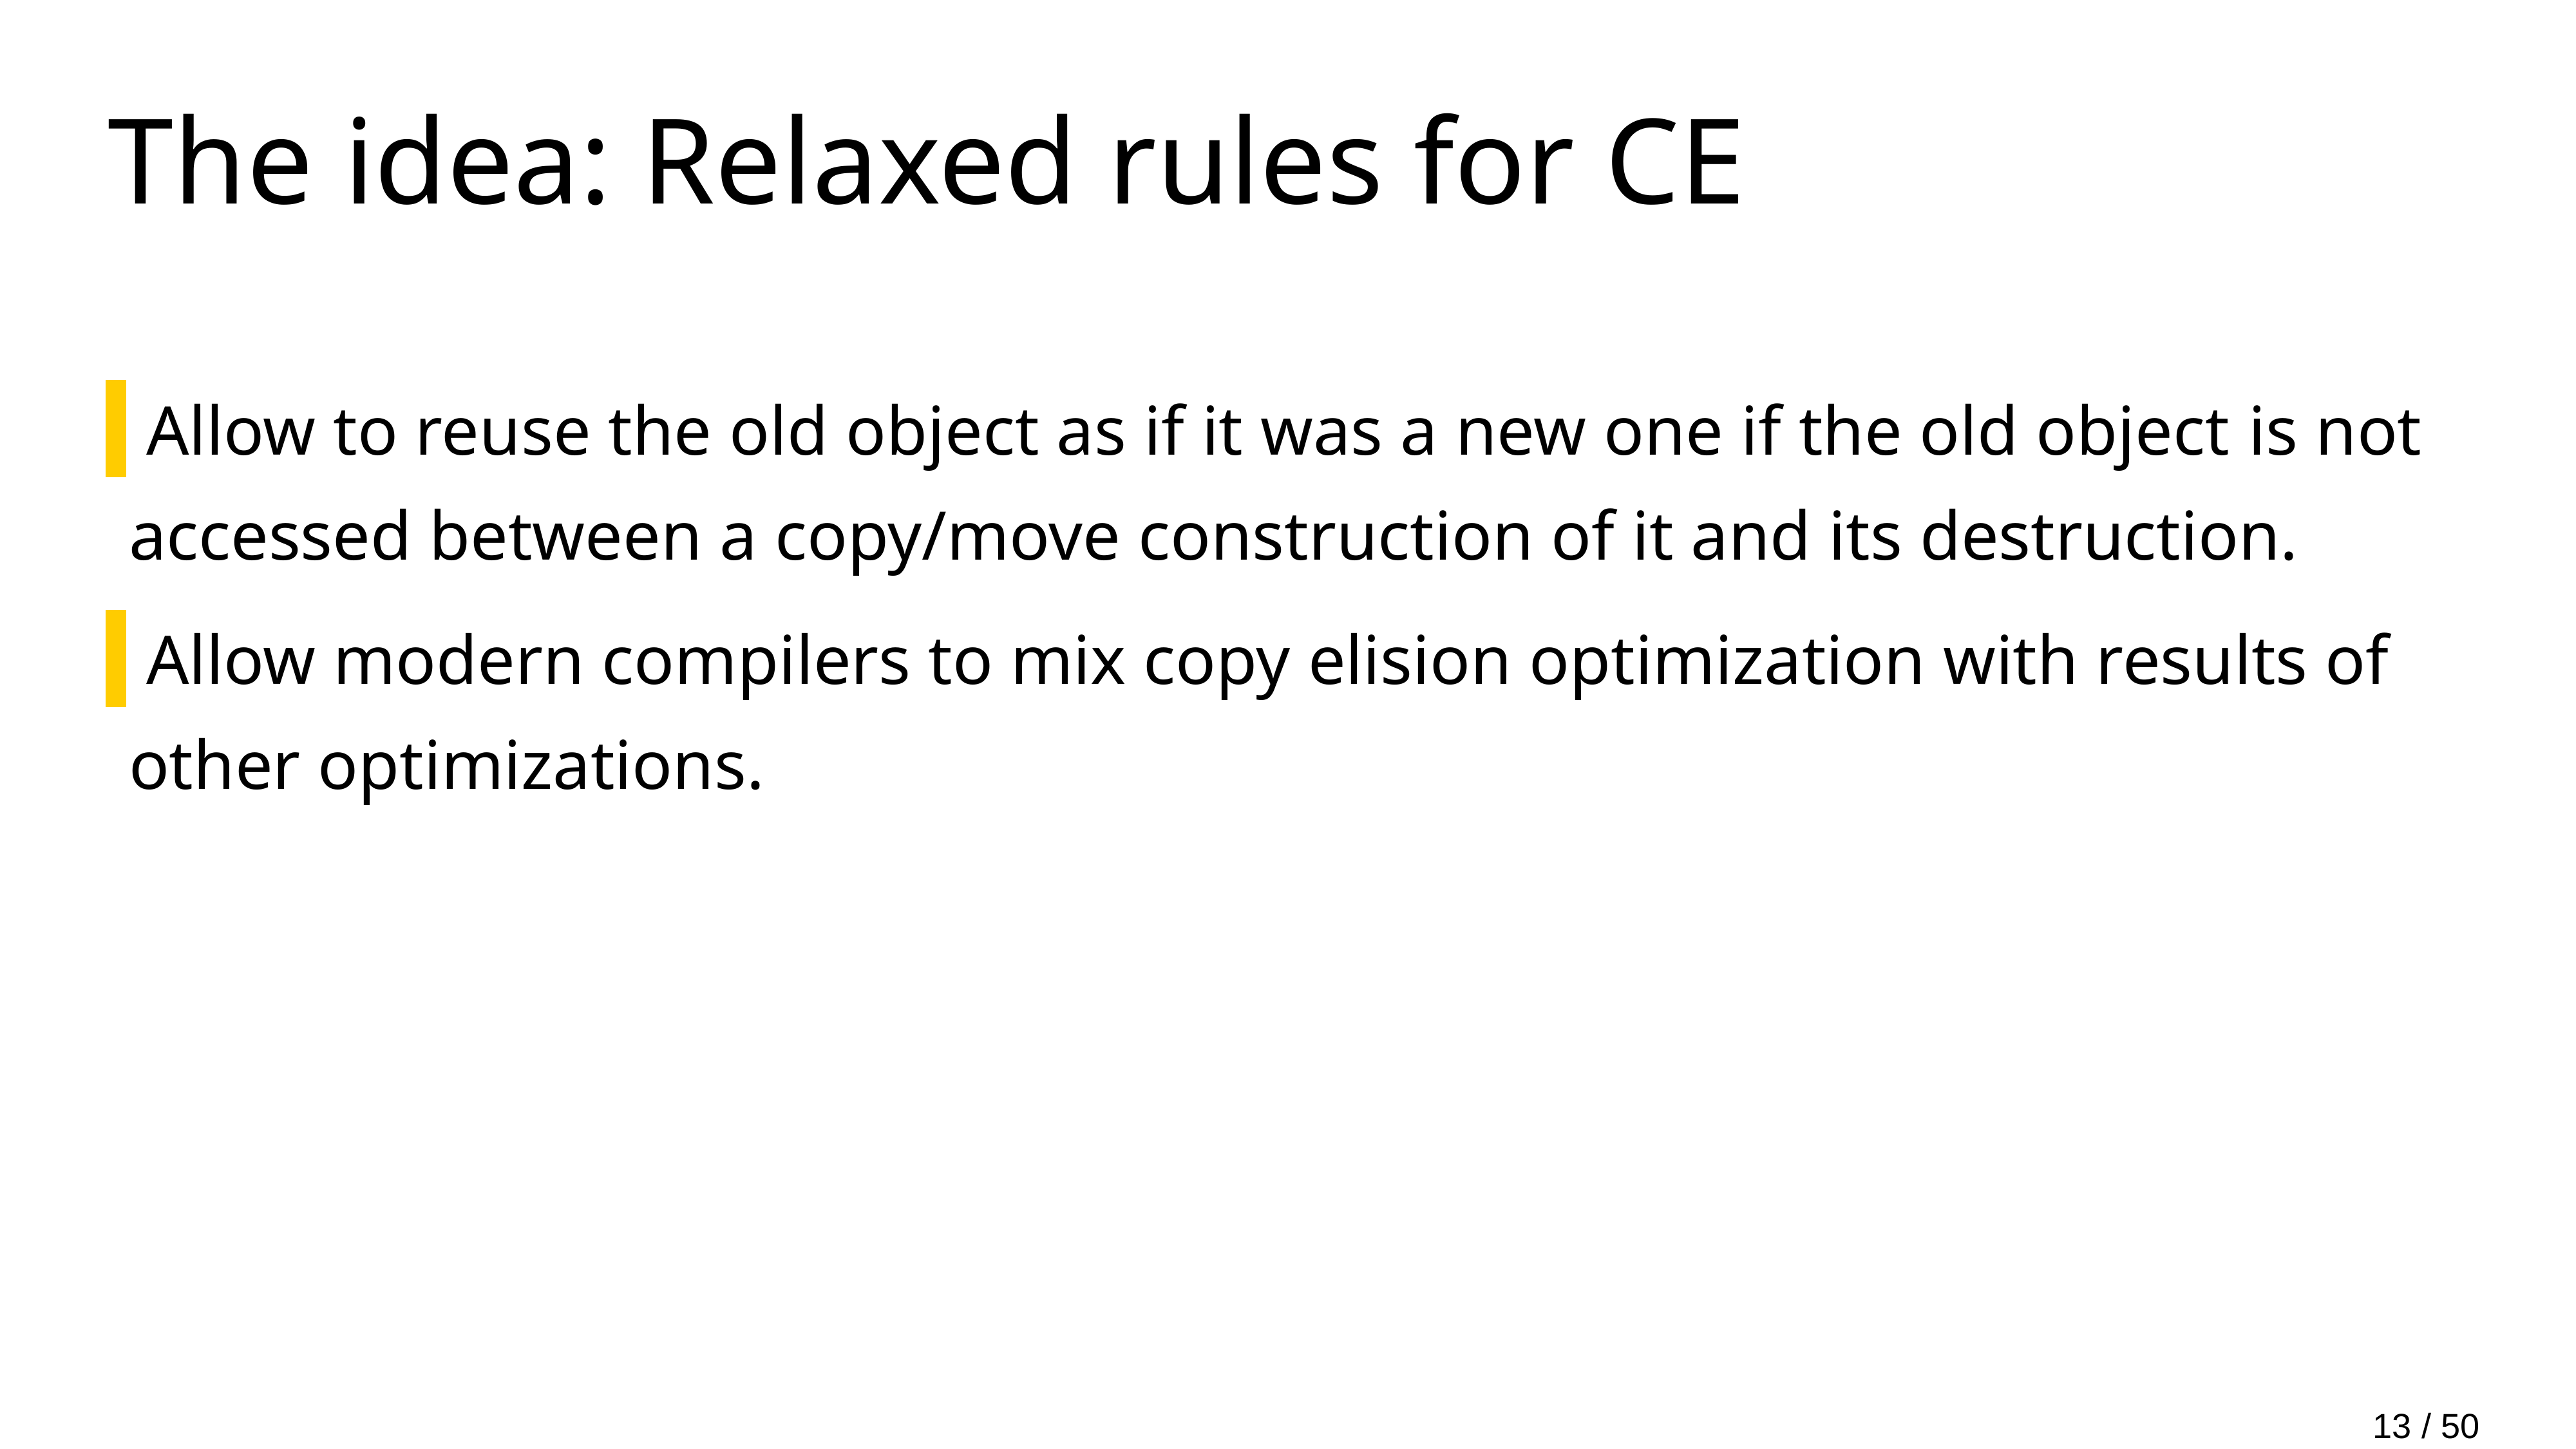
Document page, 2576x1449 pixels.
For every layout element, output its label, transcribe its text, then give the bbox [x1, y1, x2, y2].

text_box <number> / 50 [2363, 1402, 2576, 1449]
title The idea: Relaxed rules for CE [108, 80, 2468, 242]
text_box Allow to reuse the old object as if it was a new one if the old object is not accessed between a copy/move construction of it and its destruction. Allow modern compilers to mix copy elision optimization with results of other optimizations. [96, 364, 2512, 1419]
